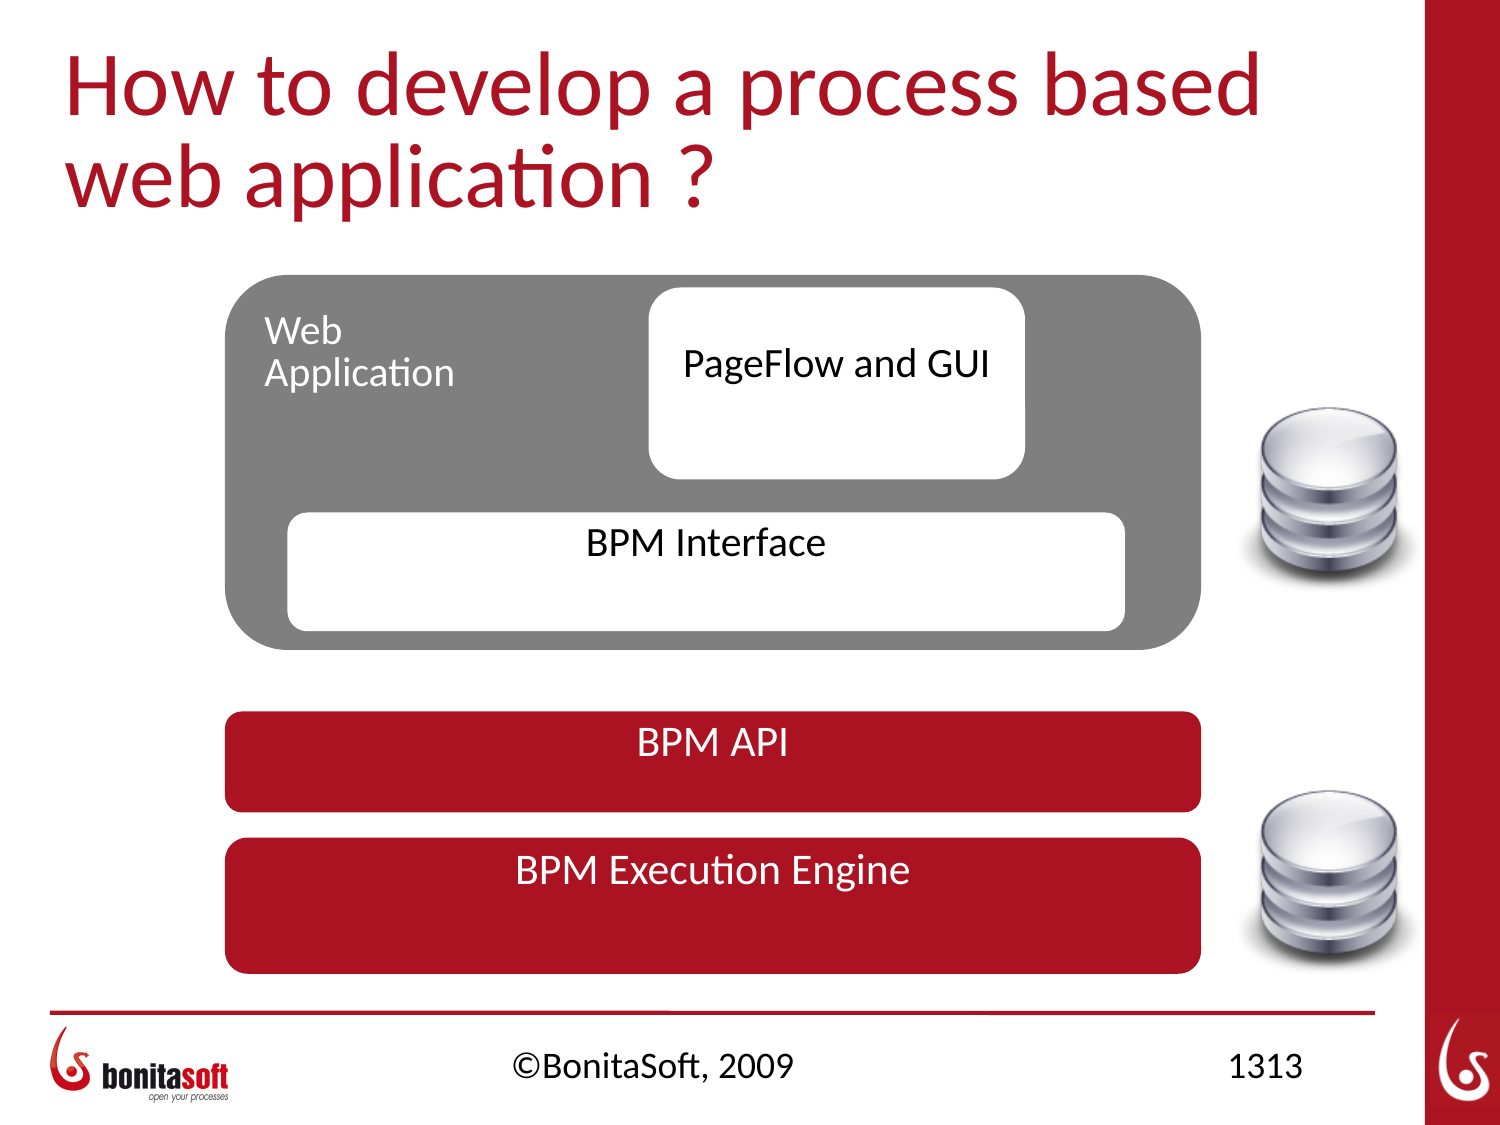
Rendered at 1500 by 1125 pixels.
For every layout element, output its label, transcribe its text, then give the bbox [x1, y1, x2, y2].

text_box BPM Execution Engine [224, 837, 1202, 974]
text_box [224, 274, 1202, 650]
text_box PageFlow and GUI [648, 287, 1026, 480]
title How to develop a process based web application ? [50, 45, 1375, 233]
picture [1237, 403, 1425, 592]
picture [1237, 786, 1425, 974]
text_box BPM API [224, 711, 1202, 813]
text_box BPM Interface [287, 512, 1125, 632]
picture [50, 1026, 228, 1103]
text_box Web Application [249, 305, 532, 357]
picture [1430, 1012, 1500, 1107]
slide_number <numéro><numéro> [1212, 1042, 1375, 1103]
footer ©BonitaSoft, 2009 [487, 1042, 1175, 1103]
